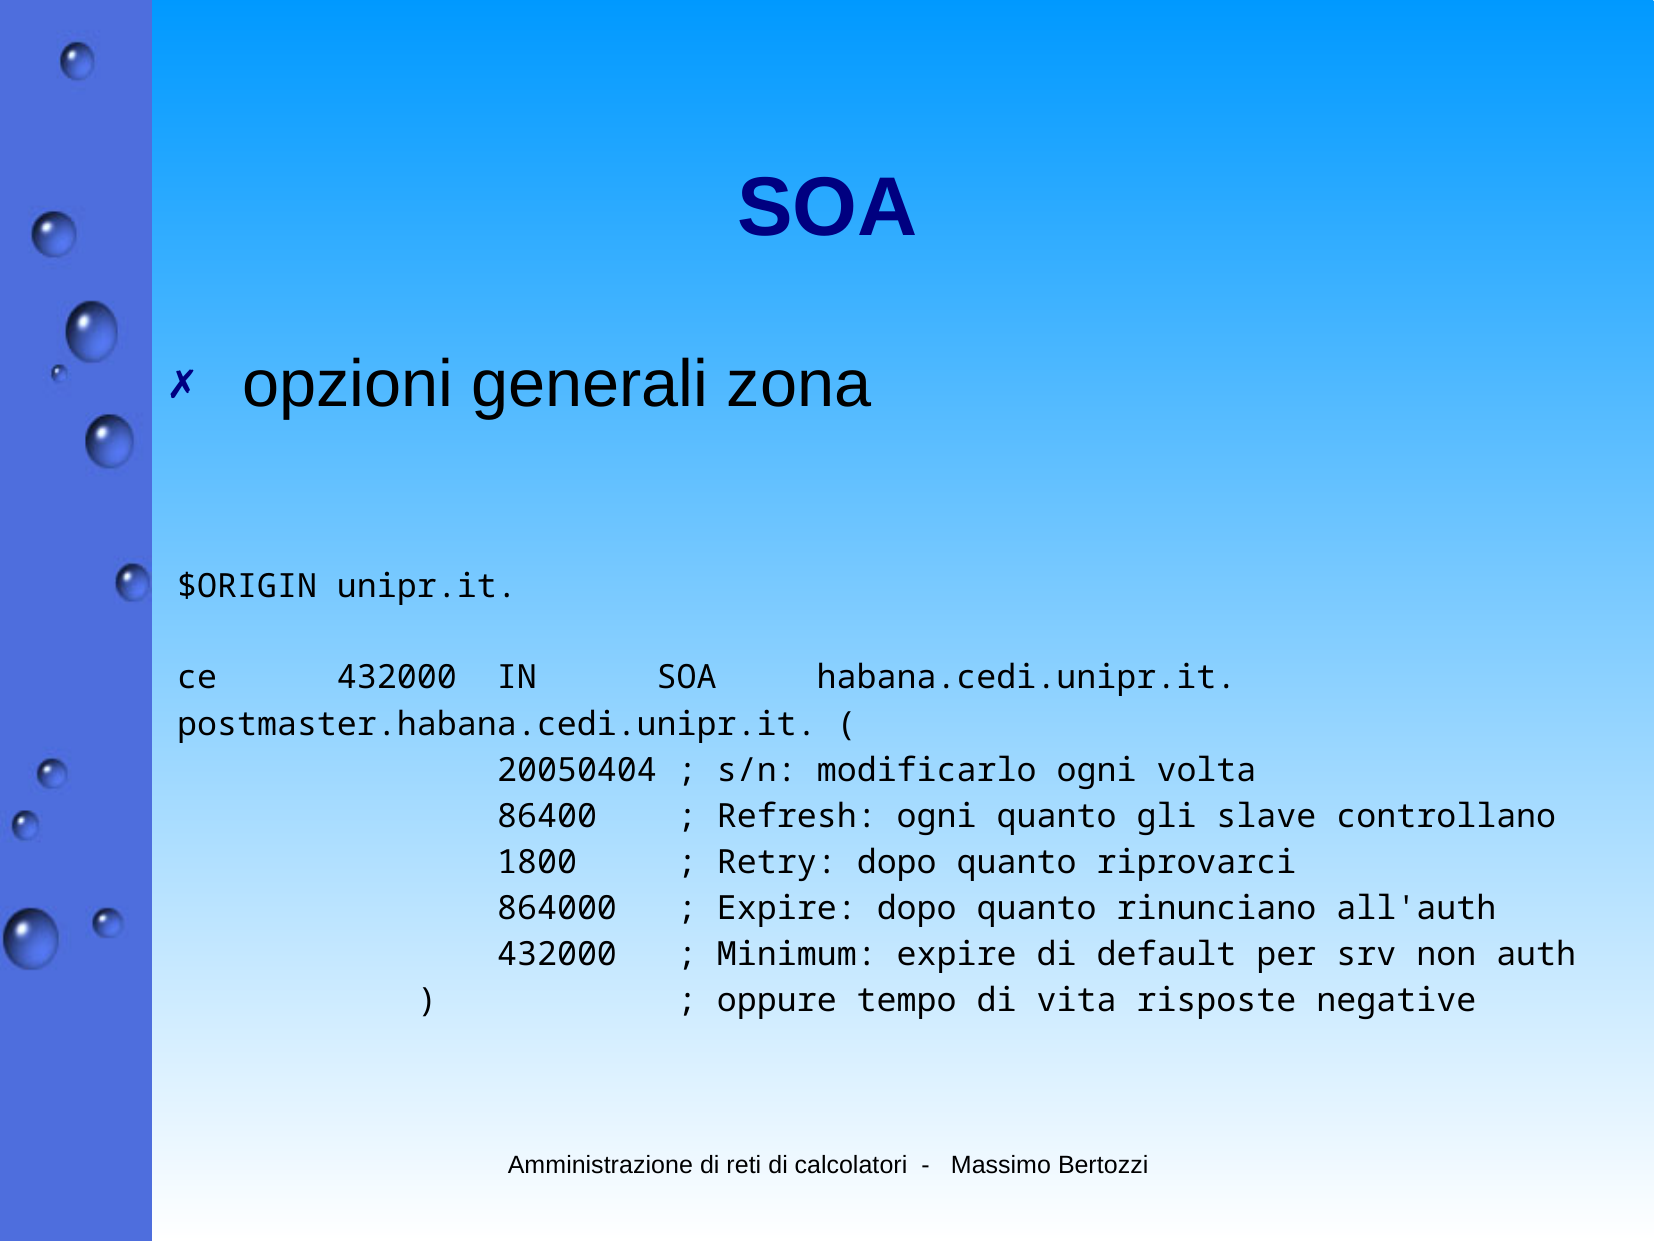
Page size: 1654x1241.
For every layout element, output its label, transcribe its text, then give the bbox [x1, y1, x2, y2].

list opzioni generali zona [159, 346, 1572, 443]
title SOA [121, 102, 1534, 311]
picture [0, 0, 152, 1241]
text_box $ORIGIN unipr.it. ce 432000 IN SOA habana.cedi.unipr.it. postmaster.habana.cedi.unipr.it. ( 20050404 ; s/n: modificarlo ogni volta 86400 ; Refresh: ogni quanto gli slave controllano 1800 ; Retry: dopo quanto riprovarci 864000 ; Expire: dopo quanto rinunciano all'auth 432000 ; Minimum: expire di default per srv non auth ) ; oppure tempo di vita risposte negative [177, 561, 1625, 1241]
